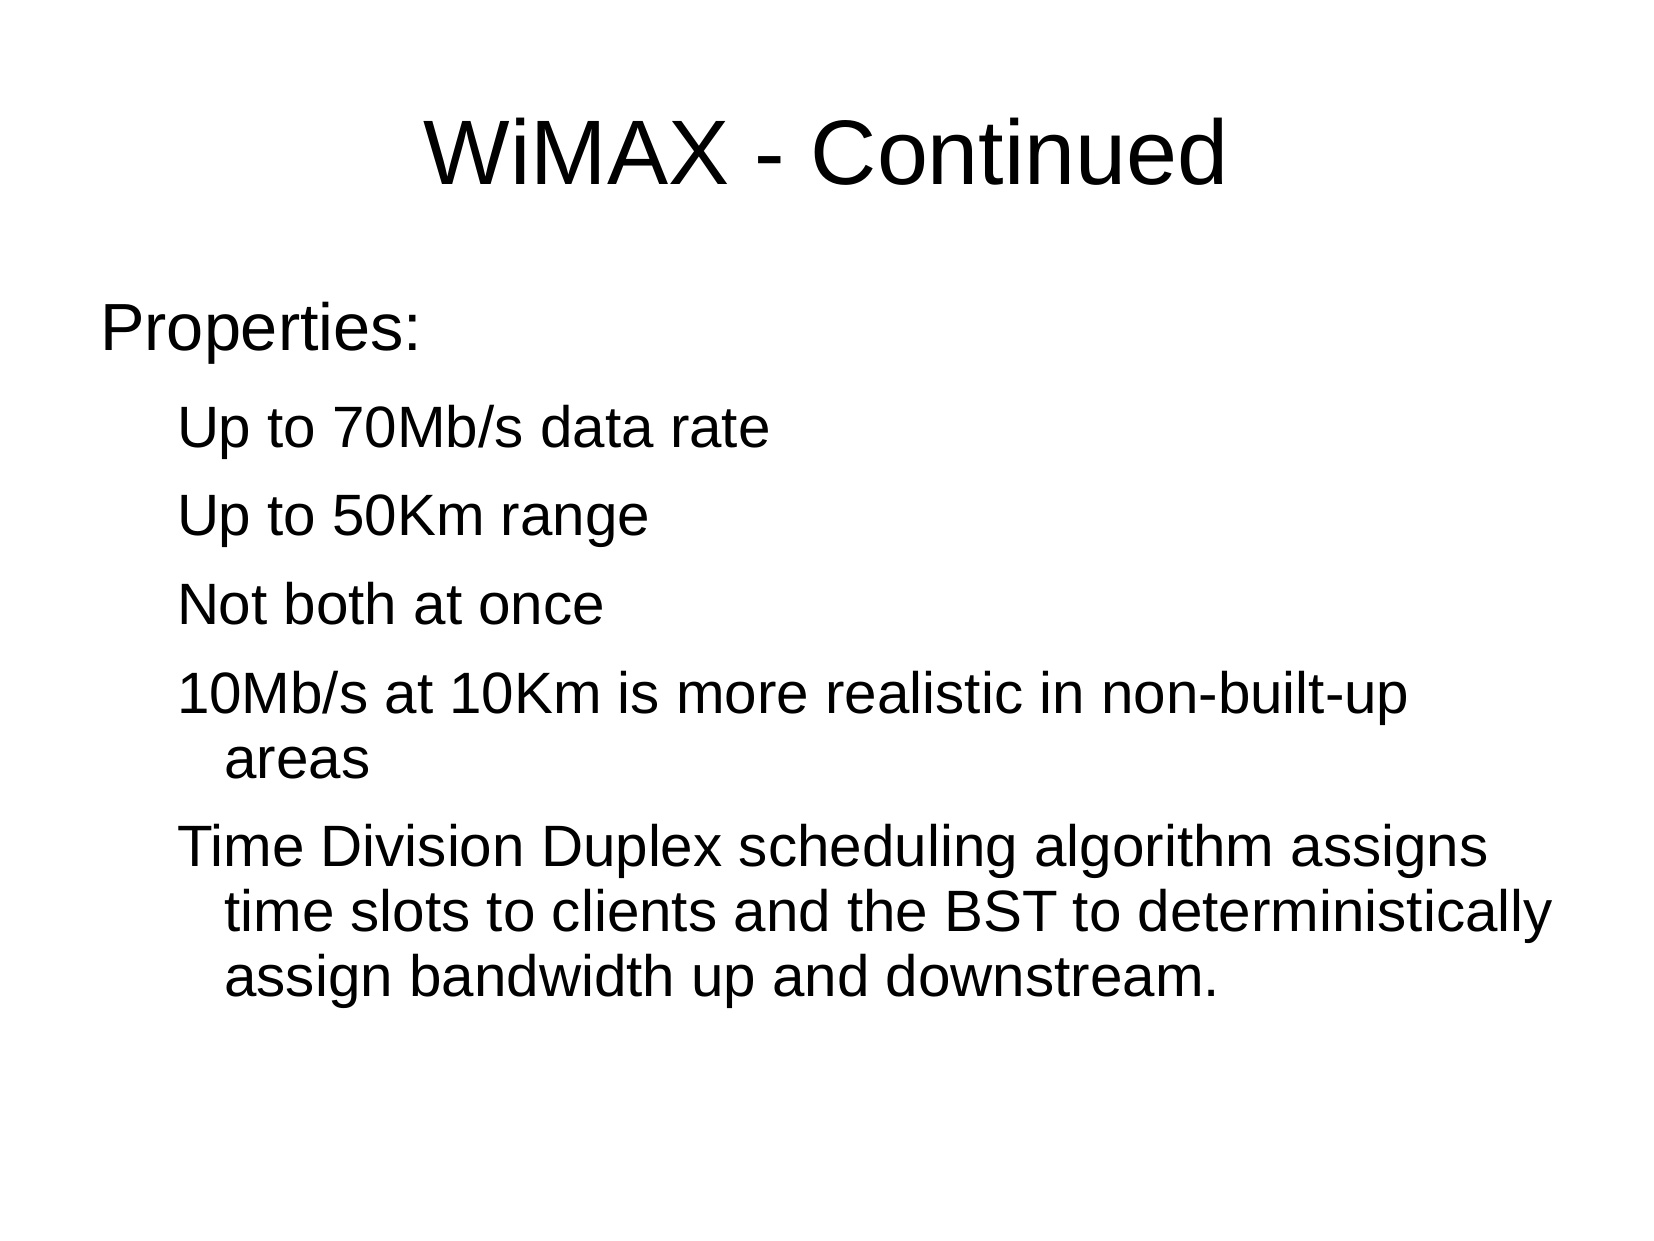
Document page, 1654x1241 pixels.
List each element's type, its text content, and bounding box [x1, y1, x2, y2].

list Properties: Up to 70Mb/s data rate Up to 50Km range Not both at once 10Mb/s at 10Km is more realistic in non-built-up areas Time Division Duplex scheduling algorithm assigns time slots to clients and the BST to deterministically assign bandwidth up and downstream. [82, 290, 1571, 1094]
title WiMAX - Continued [82, 56, 1571, 250]
